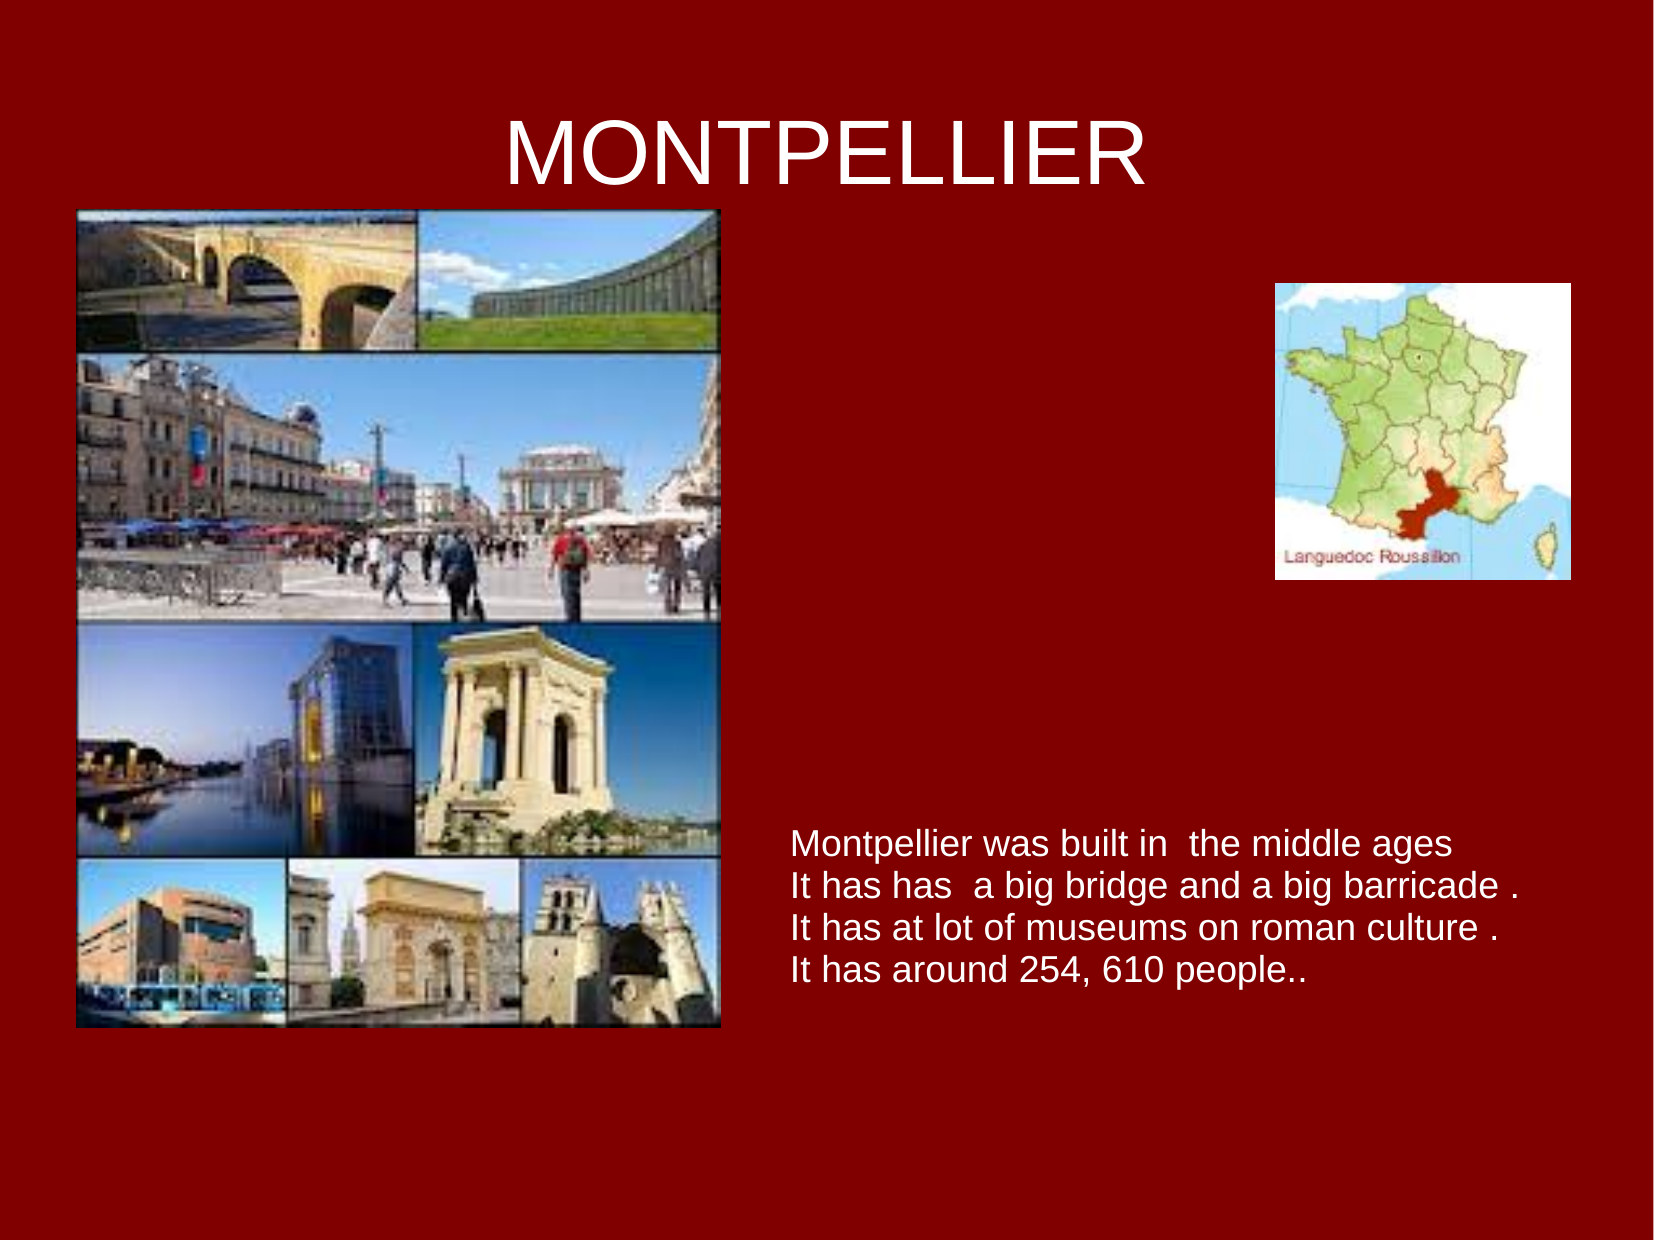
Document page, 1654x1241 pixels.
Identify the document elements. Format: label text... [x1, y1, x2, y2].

picture [1275, 283, 1571, 580]
picture [76, 209, 721, 1028]
title MONTPELLIER [82, 49, 1571, 257]
text_box Montpellier was built in the middle ages It has has a big bridge and a big barricade . It has at lot of museums on roman culture . It has around 254, 610 people.. [775, 814, 1536, 1041]
